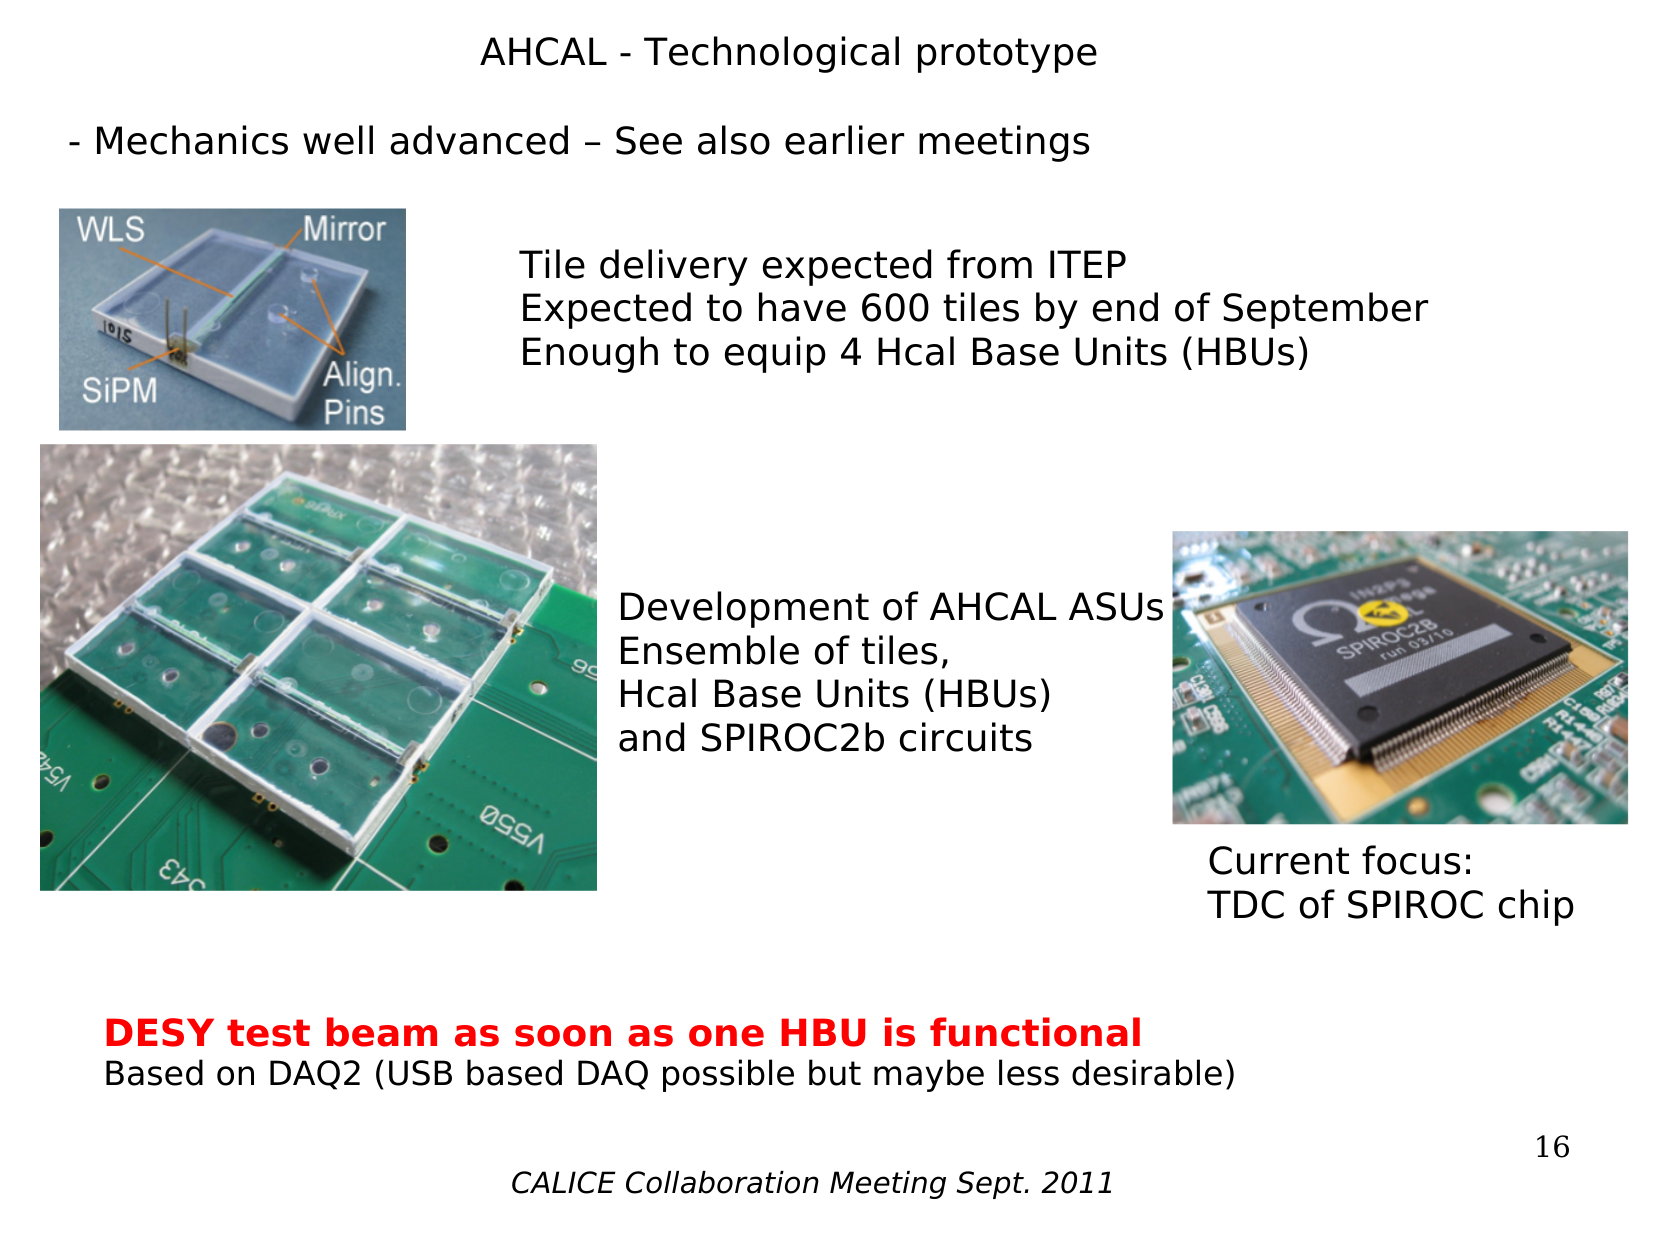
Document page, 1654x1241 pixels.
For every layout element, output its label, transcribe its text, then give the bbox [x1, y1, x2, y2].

text_box DESY test beam as soon as one HBU is functional Based on DAQ2 (USB based DAQ possible but maybe less desirable) [88, 1003, 1255, 1102]
text_box Current focus: TDC of SPIROC chip [1192, 832, 1591, 935]
picture [59, 206, 406, 432]
text_box AHCAL - Technological prototype [465, 23, 1106, 82]
text_box Development of AHCAL ASUs Ensemble of tiles, Hcal Base Units (HBUs) and SPIROC2b circuits [597, 578, 1169, 768]
text_box Tile delivery expected from ITEP Expected to have 600 tiles by end of September Enough to equip 4 Hcal Base Units (HBUs) [504, 236, 1445, 382]
text_box - Mechanics well advanced – See also earlier meetings [53, 112, 1107, 171]
picture [40, 442, 597, 892]
picture [1169, 530, 1633, 828]
